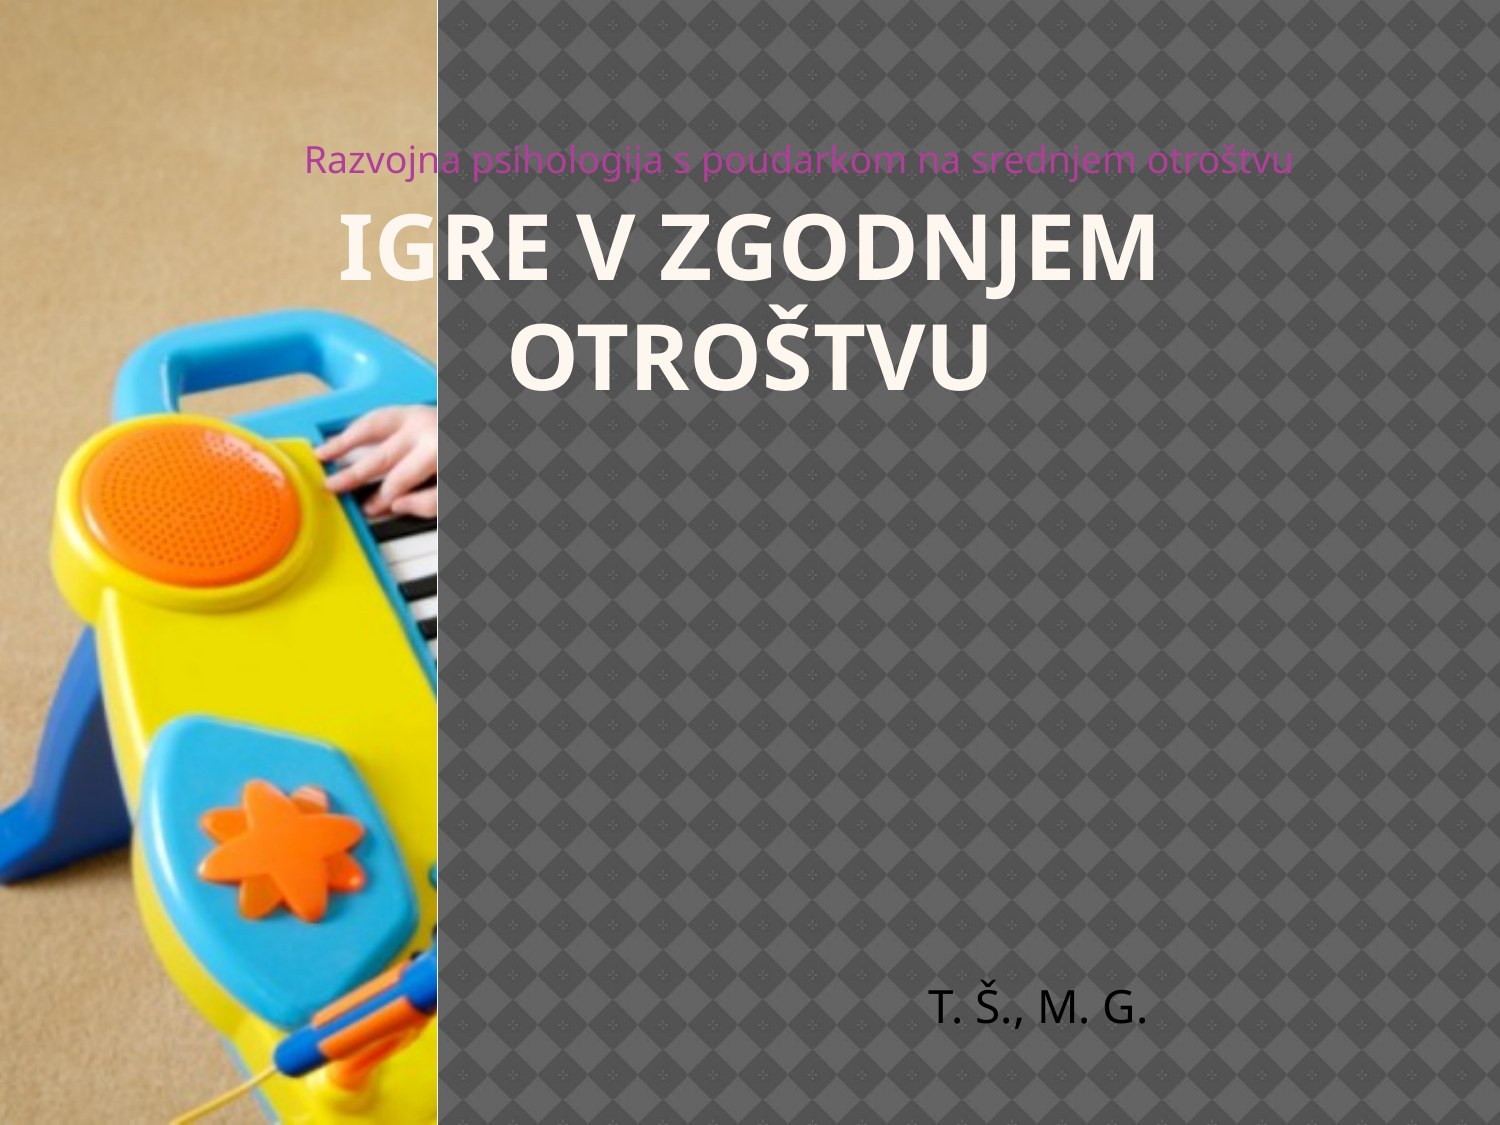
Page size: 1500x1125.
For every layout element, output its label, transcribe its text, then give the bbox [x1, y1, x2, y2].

subtitle T. Š., M. G. [513, 775, 1500, 1063]
picture [0, 0, 437, 1125]
picture [438, 0, 1500, 1125]
title IGRE V ZGODNJEM OTROŠTVU [112, 113, 1390, 409]
text_box Razvojna psihologija s poudarkom na srednjem otroštvu [289, 128, 1418, 189]
